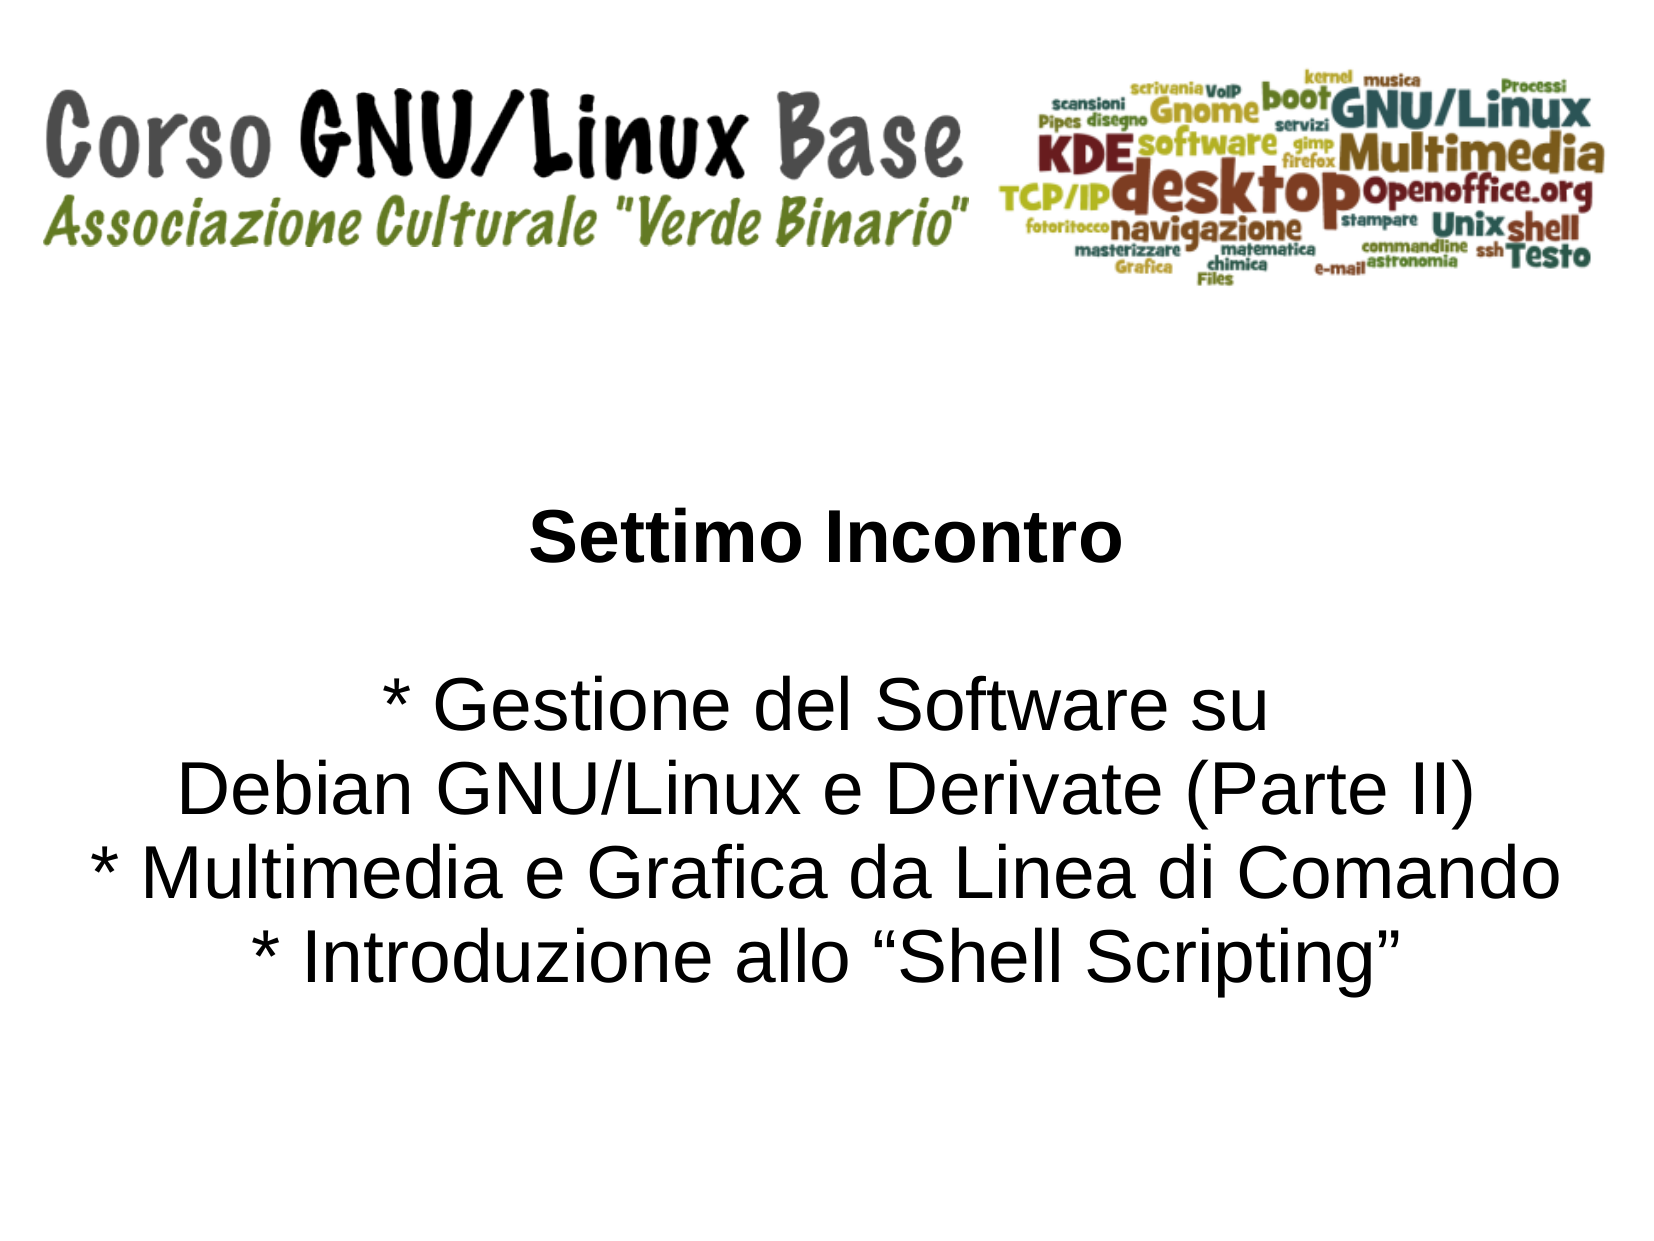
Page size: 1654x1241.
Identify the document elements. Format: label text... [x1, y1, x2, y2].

picture [992, 58, 1613, 298]
text_box Settimo Incontro * Gestione del Software su Debian GNU/Linux e Derivate (Parte II) * Multimedia e Grafica da Linea di Comando * Introduzione allo “Shell Scripting” [0, 425, 1654, 1143]
picture [43, 88, 969, 247]
